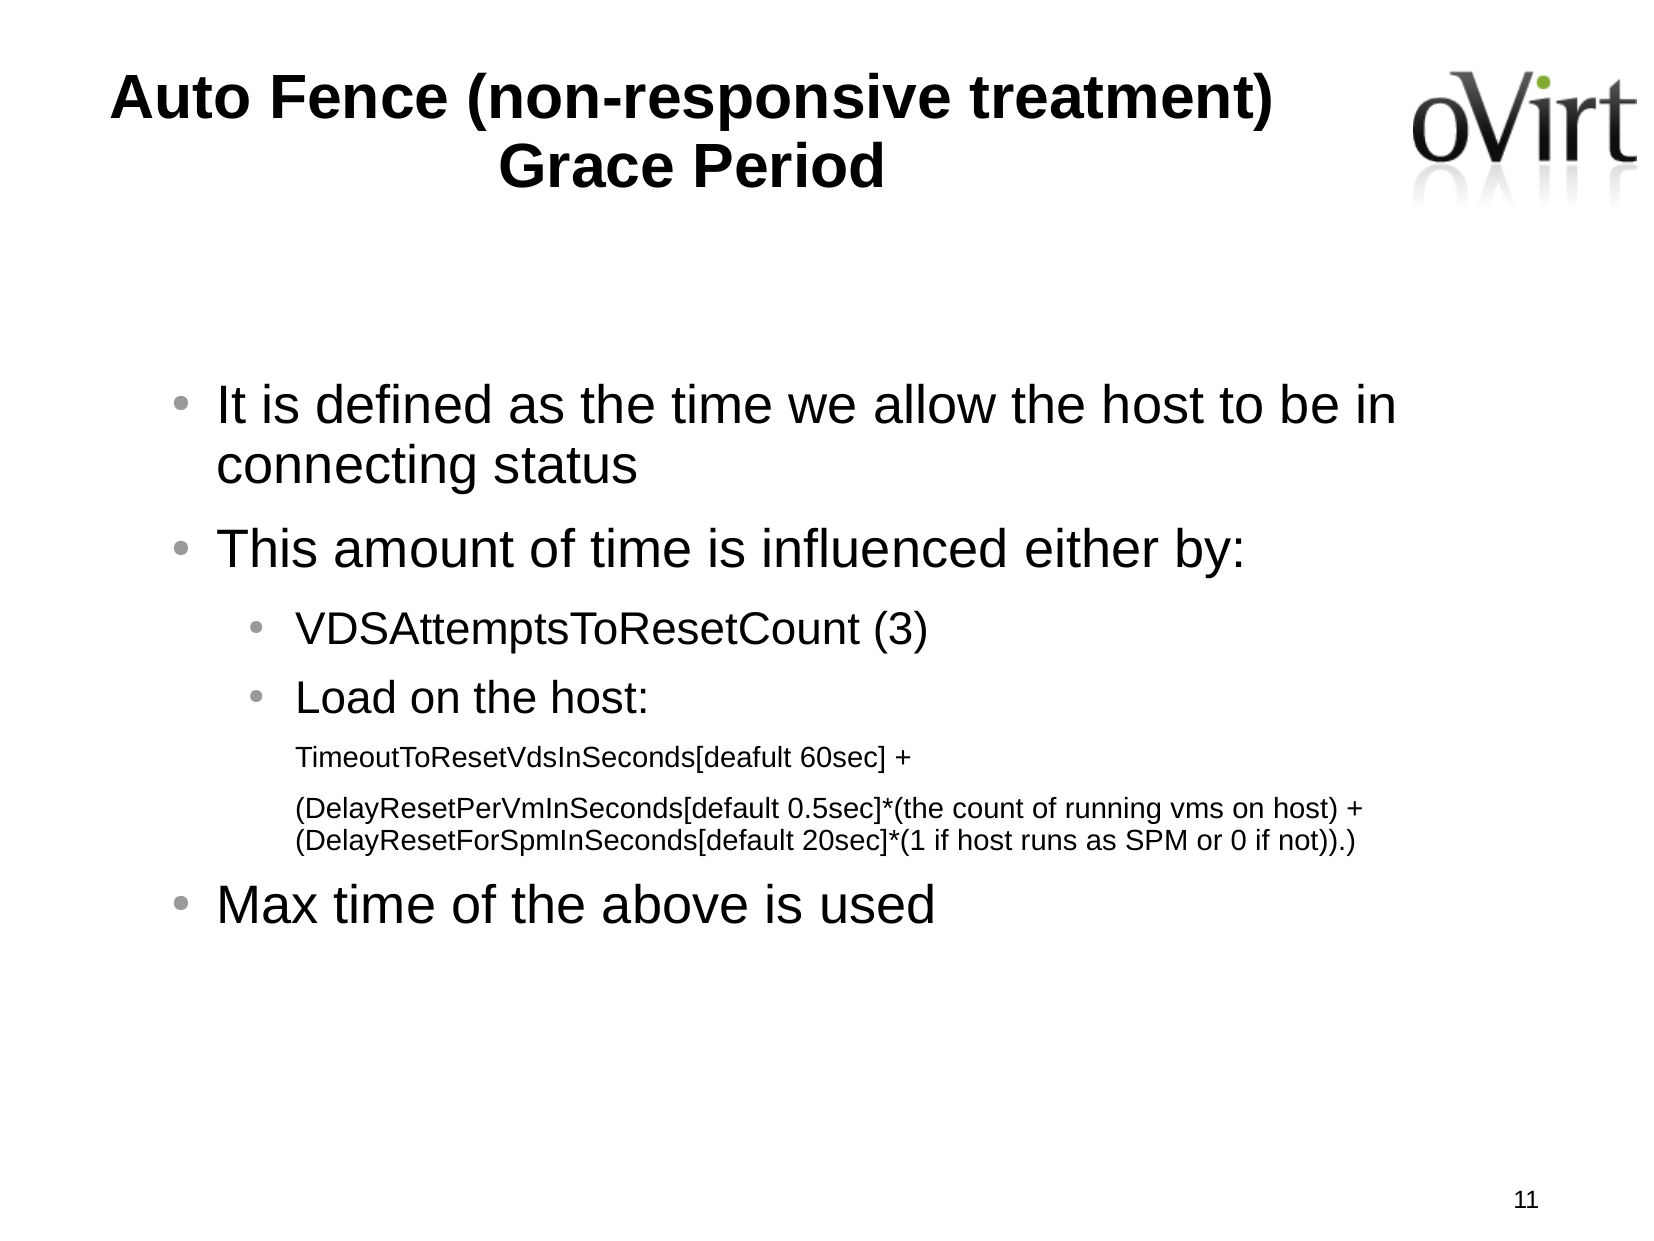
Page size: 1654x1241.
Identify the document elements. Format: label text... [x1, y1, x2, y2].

picture [1413, 63, 1637, 212]
list It is defined as the time we allow the host to be in connecting status This amount of time is influenced either by: VDSAttemptsToResetCount (3) Load on the host: TimeoutToResetVdsInSeconds[deafult 60sec] + (DelayResetPerVmInSeconds[default 0.5sec]*(the count of running vms on host) + (DelayResetForSpmInSeconds[default 20sec]*(1 if host runs as SPM or 0 if not)).) Max time of the above is used [82, 290, 1571, 1020]
title Auto Fence (non-responsive treatment) Grace Period [82, 37, 1303, 226]
